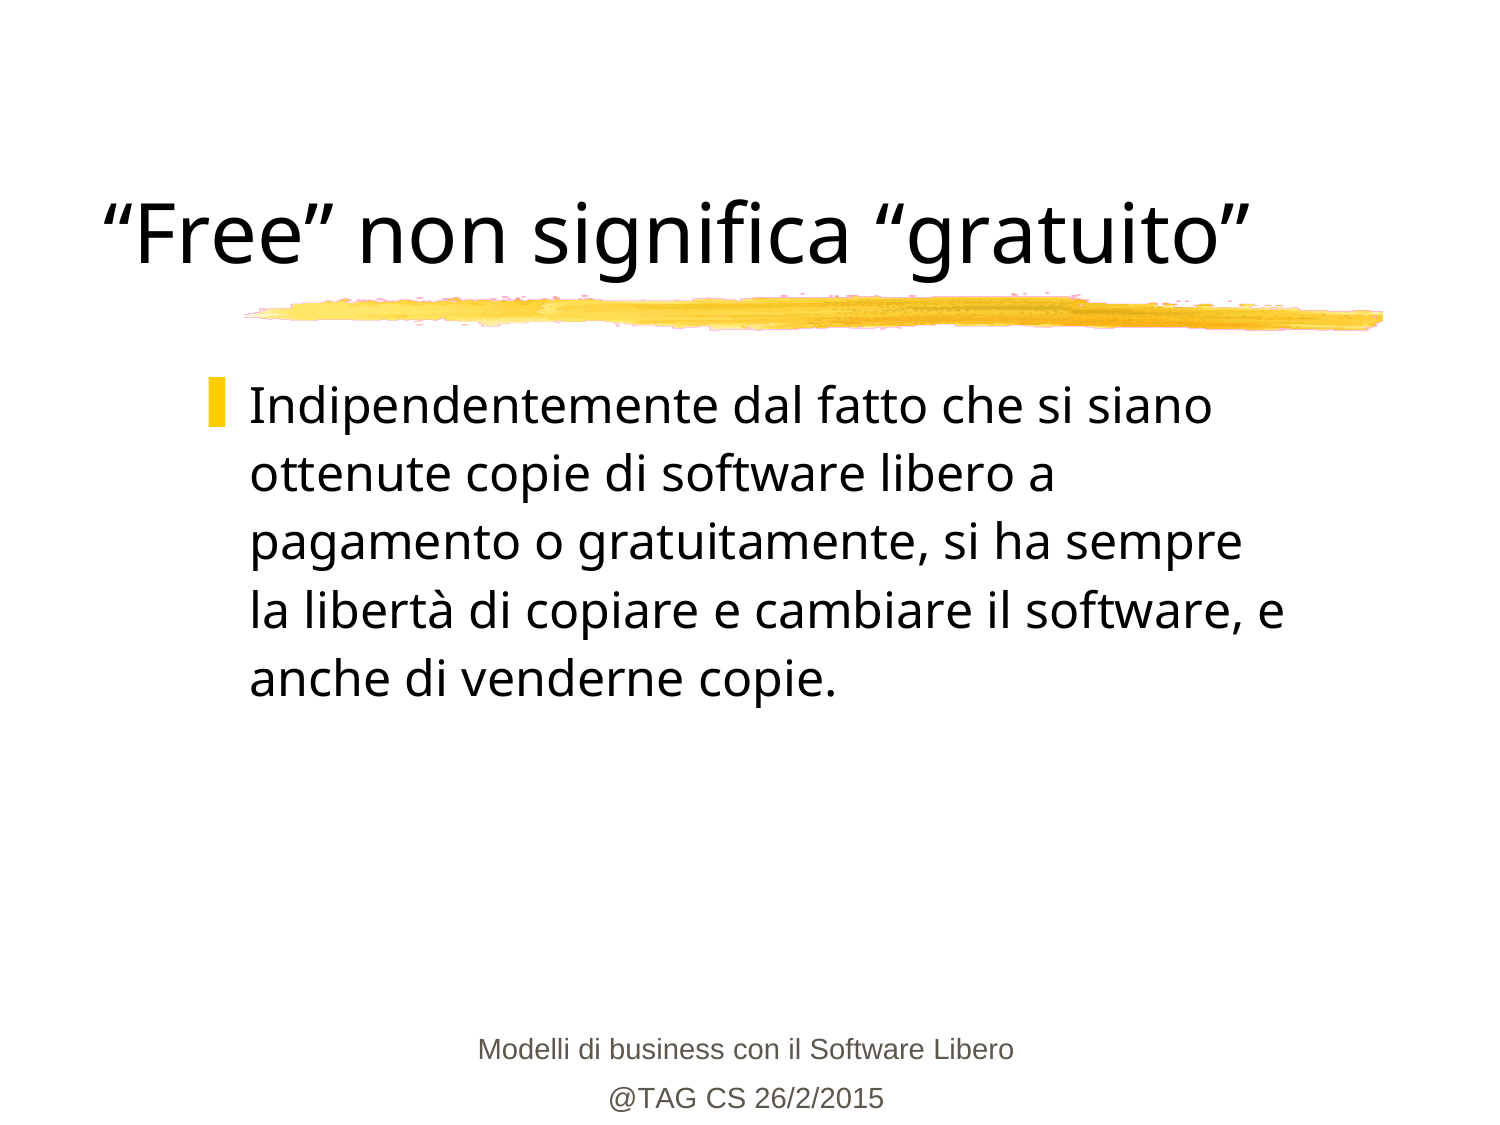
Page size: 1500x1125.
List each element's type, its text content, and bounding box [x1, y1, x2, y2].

title “Free” non significa “gratuito” [88, 118, 1418, 350]
list Indipendentemente dal fatto che si siano ottenute copie di software libero a pagamento o gratuitamente, si ha sempre la libertà di copiare e cambiare il software, e anche di venderne copie. [181, 362, 1312, 936]
